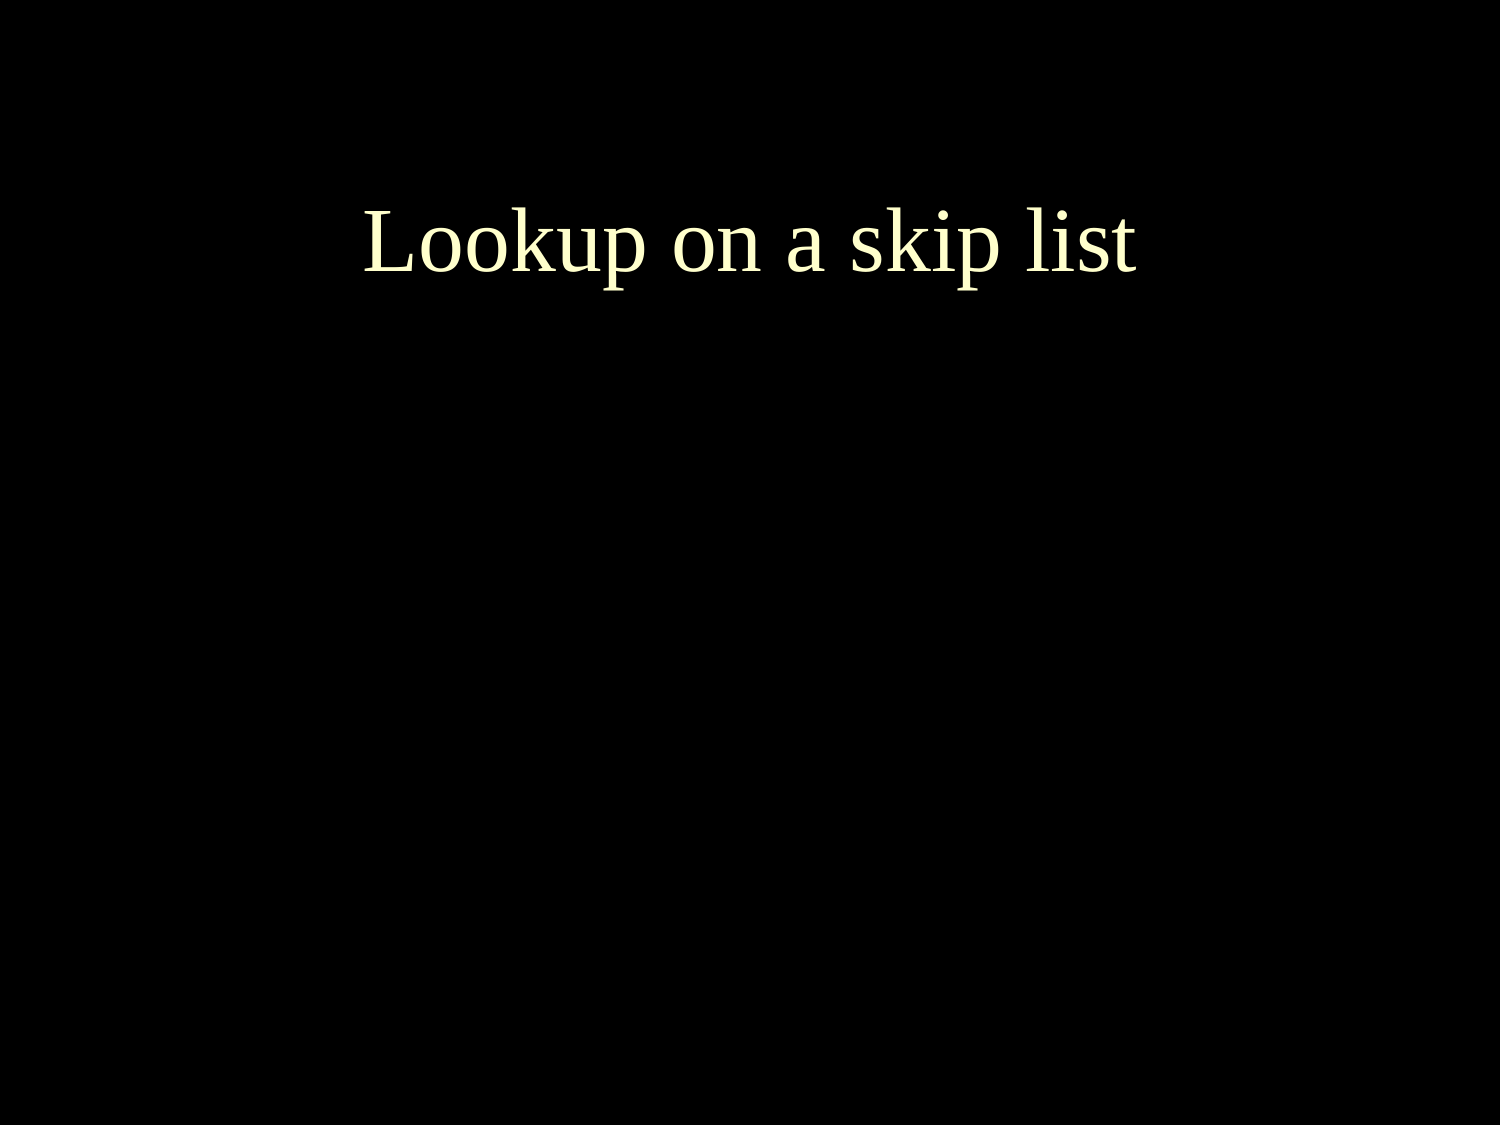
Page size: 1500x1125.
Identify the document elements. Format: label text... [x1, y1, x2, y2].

title Lookup on a skip list [22, 153, 1480, 329]
